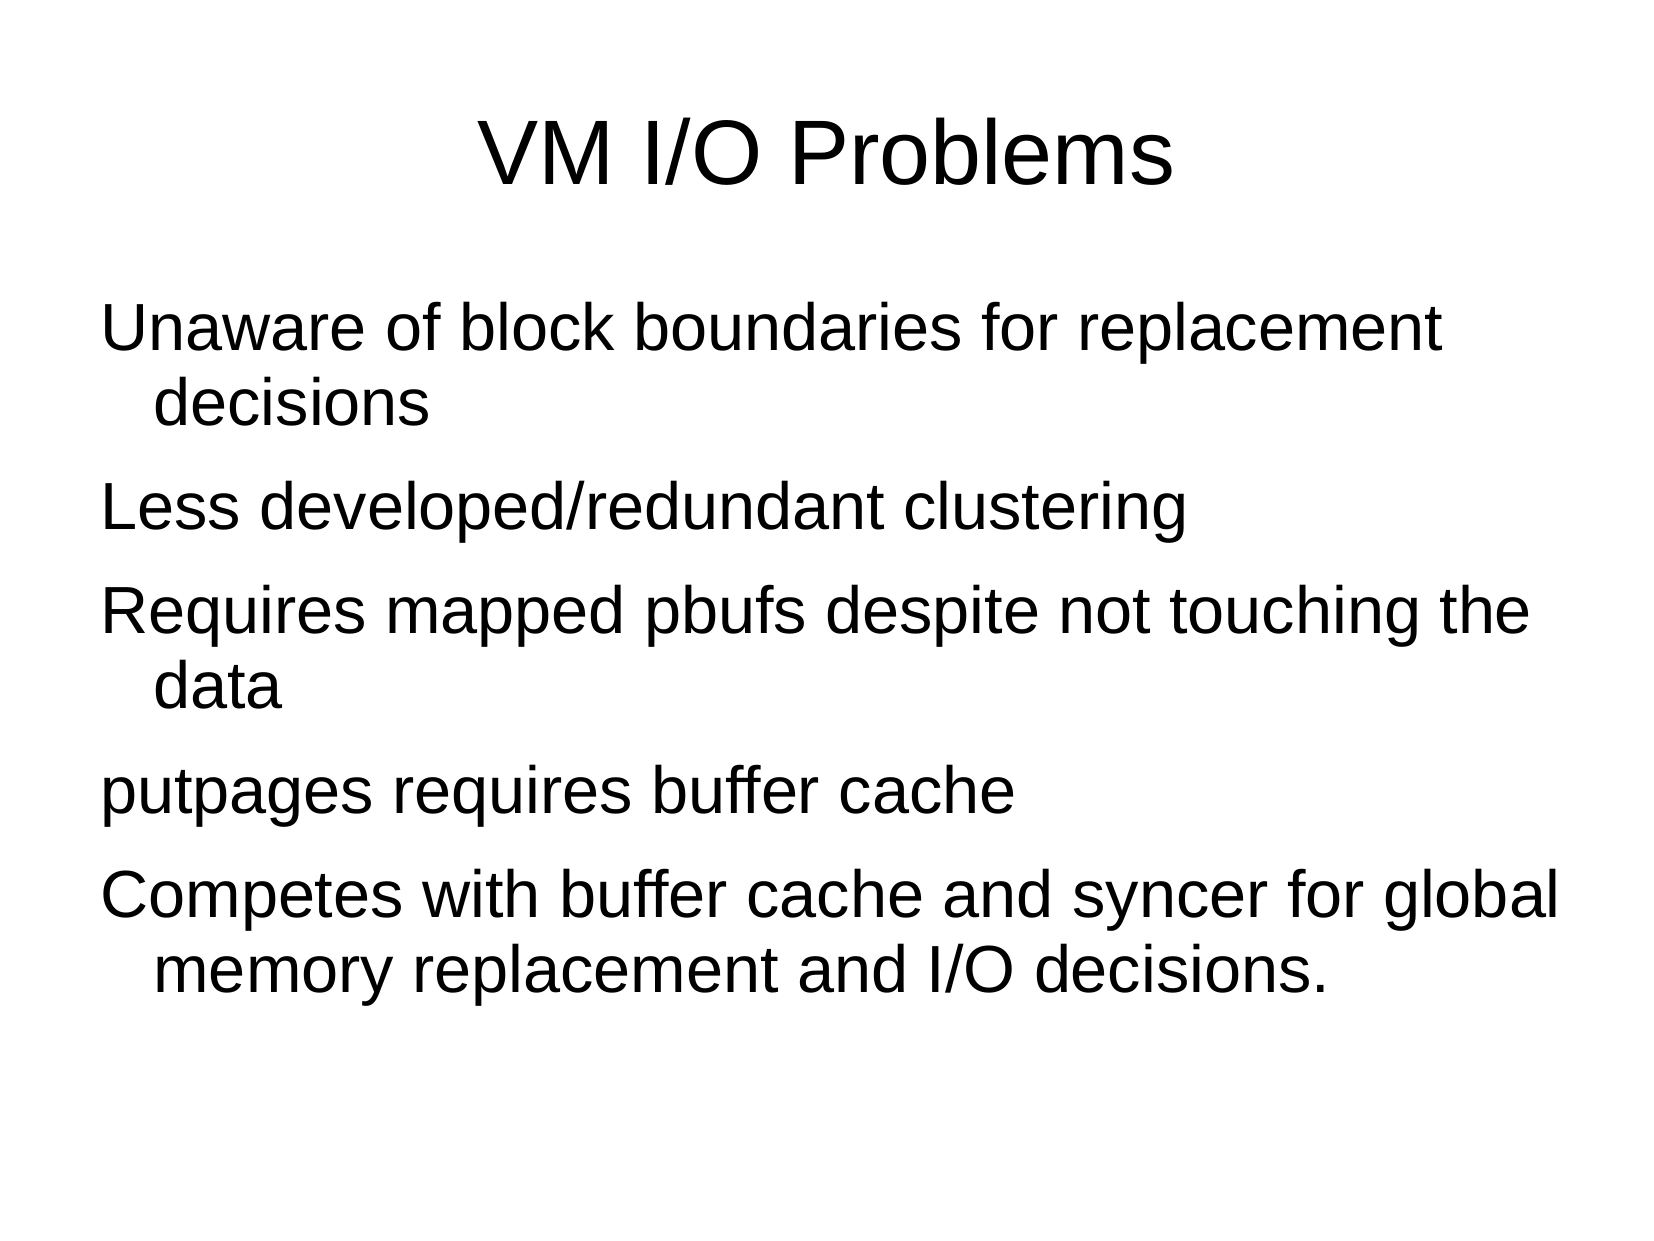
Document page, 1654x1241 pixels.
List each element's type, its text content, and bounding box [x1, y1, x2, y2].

list Unaware of block boundaries for replacement decisions Less developed/redundant clustering Requires mapped pbufs despite not touching the data putpages requires buffer cache Competes with buffer cache and syncer for global memory replacement and I/O decisions. [82, 290, 1571, 1094]
title VM I/O Problems [82, 56, 1571, 250]
